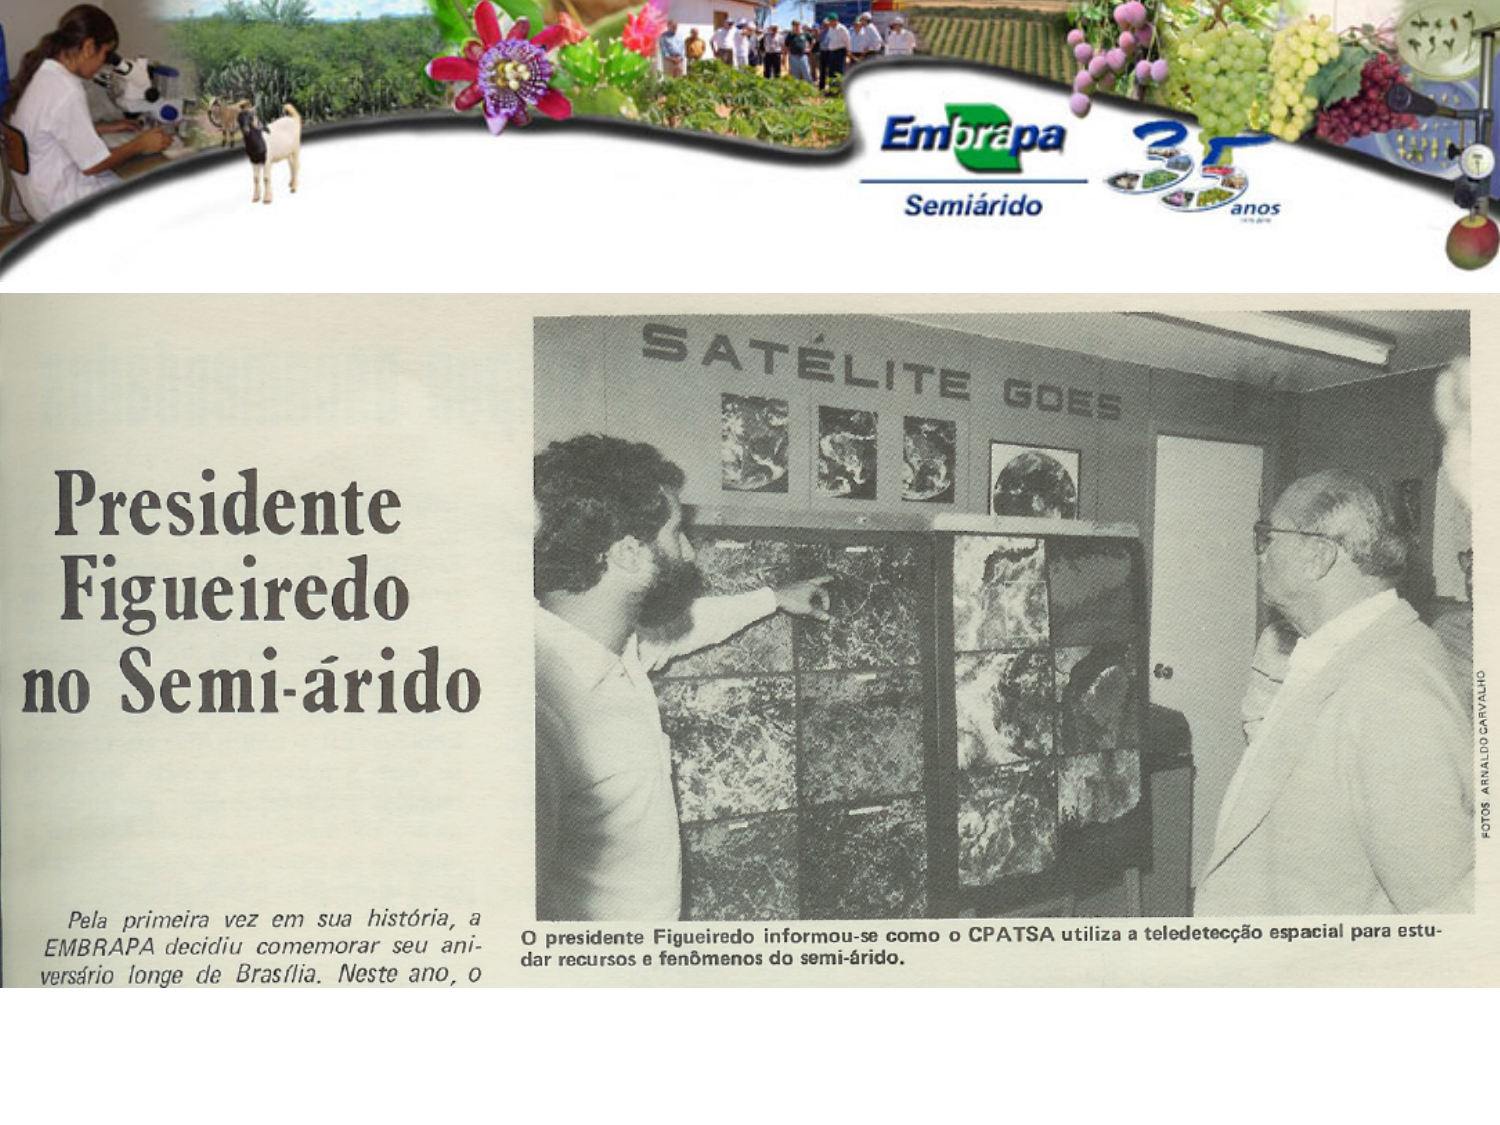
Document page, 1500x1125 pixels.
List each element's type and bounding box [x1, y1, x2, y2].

picture [0, 0, 1500, 282]
picture [0, 293, 1500, 988]
